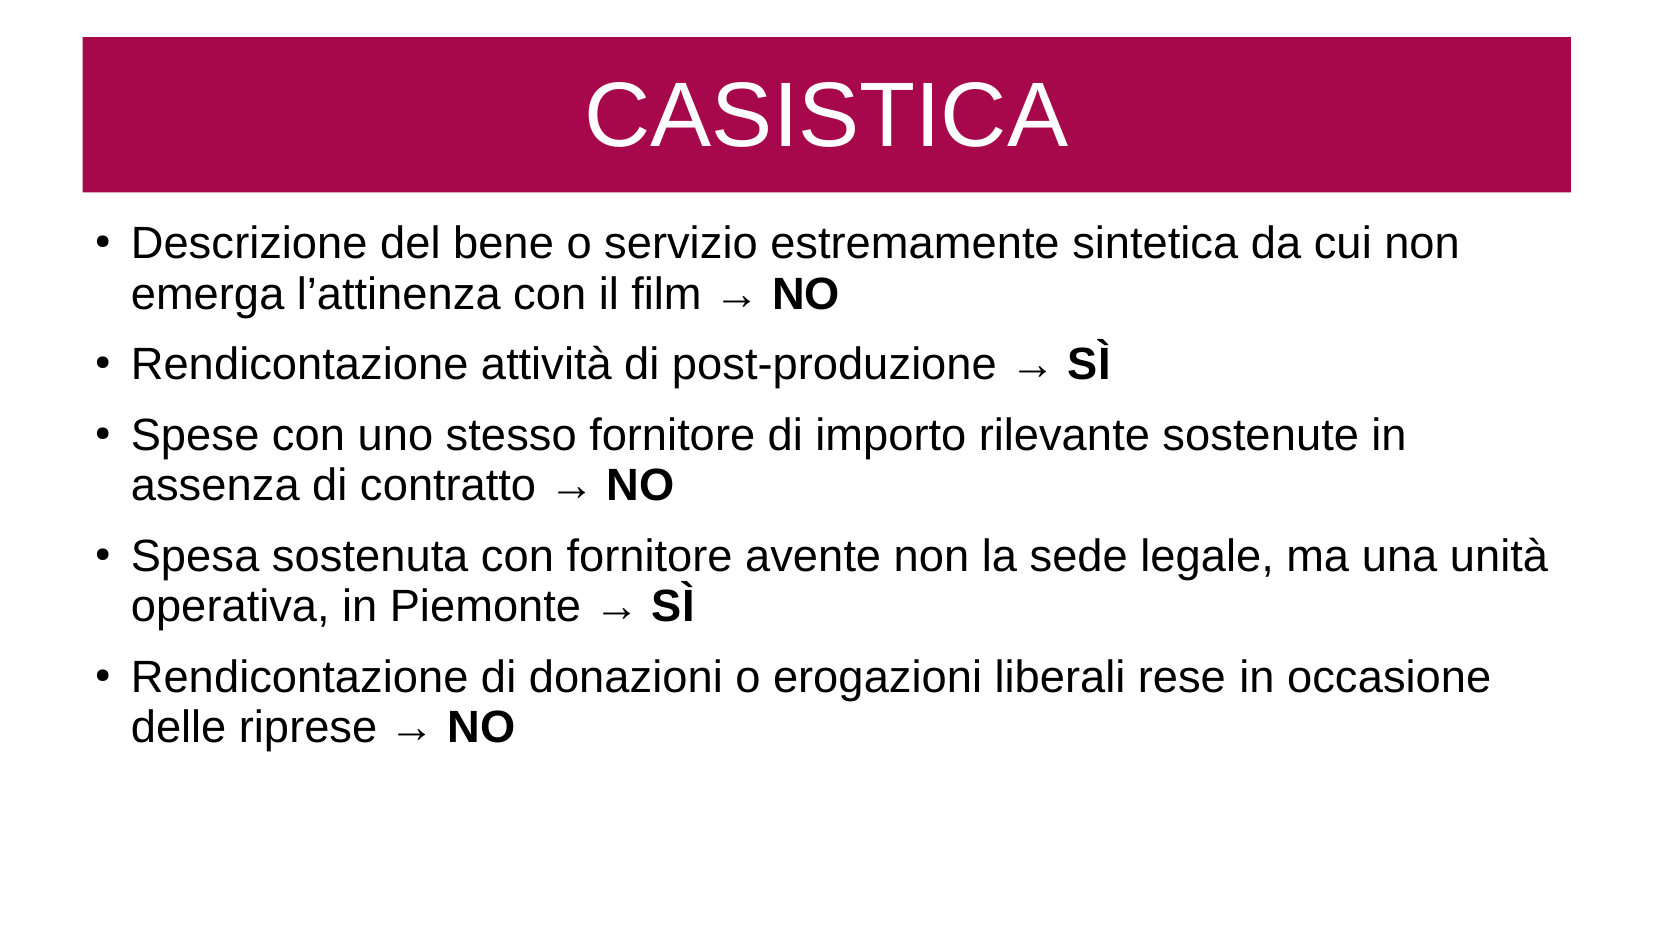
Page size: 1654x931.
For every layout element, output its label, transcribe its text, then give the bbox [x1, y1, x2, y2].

list Descrizione del bene o servizio estremamente sintetica da cui non emerga l’attinenza con il film → NO Rendicontazione attività di post-produzione → SÌ Spese con uno stesso fornitore di importo rilevante sostenute in assenza di contratto → NO Spesa sostenuta con fornitore avente non la sede legale, ma una unità operativa, in Piemonte → SÌ Rendicontazione di donazioni o erogazioni liberali rese in occasione delle riprese → NO [82, 217, 1571, 758]
title CASISTICA [82, 37, 1571, 193]
